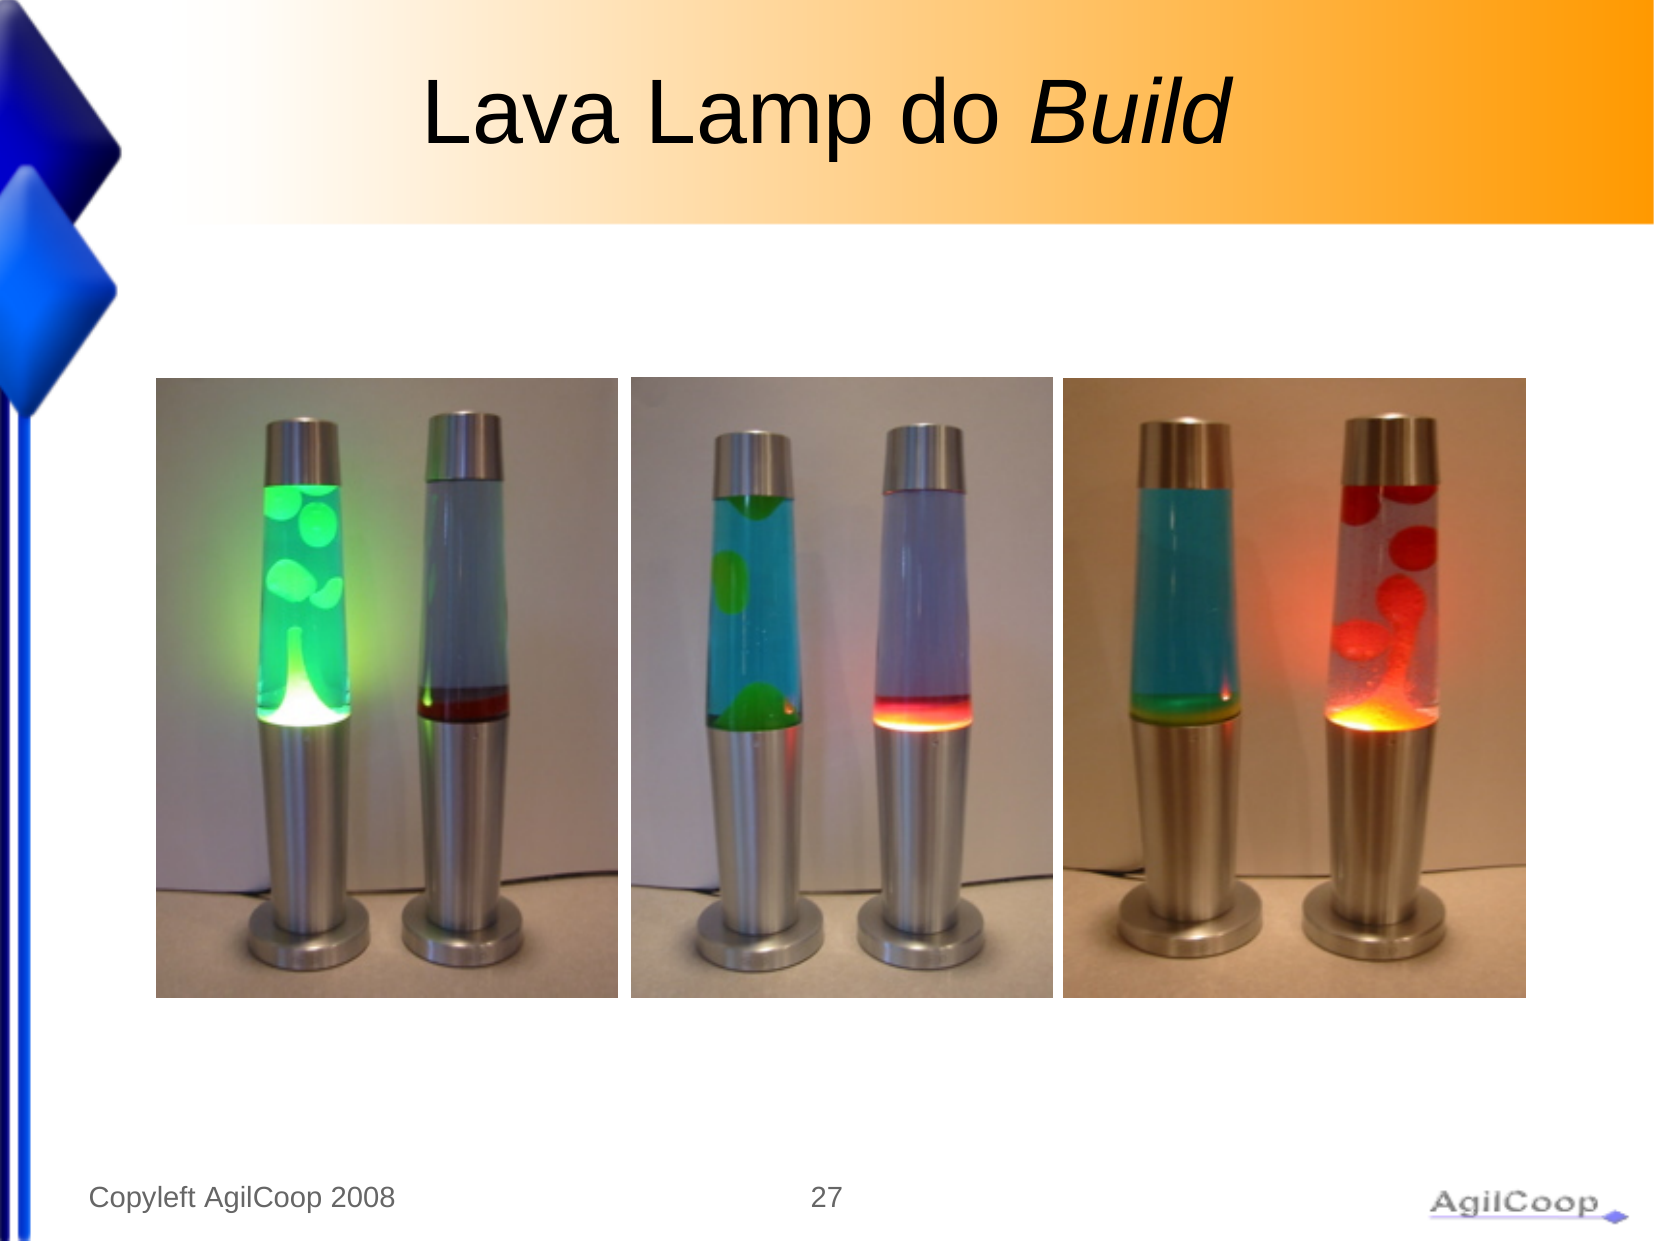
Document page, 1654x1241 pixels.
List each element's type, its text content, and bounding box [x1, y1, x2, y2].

title Lava Lamp do Build [82, 8, 1571, 216]
picture [0, 0, 1654, 1241]
